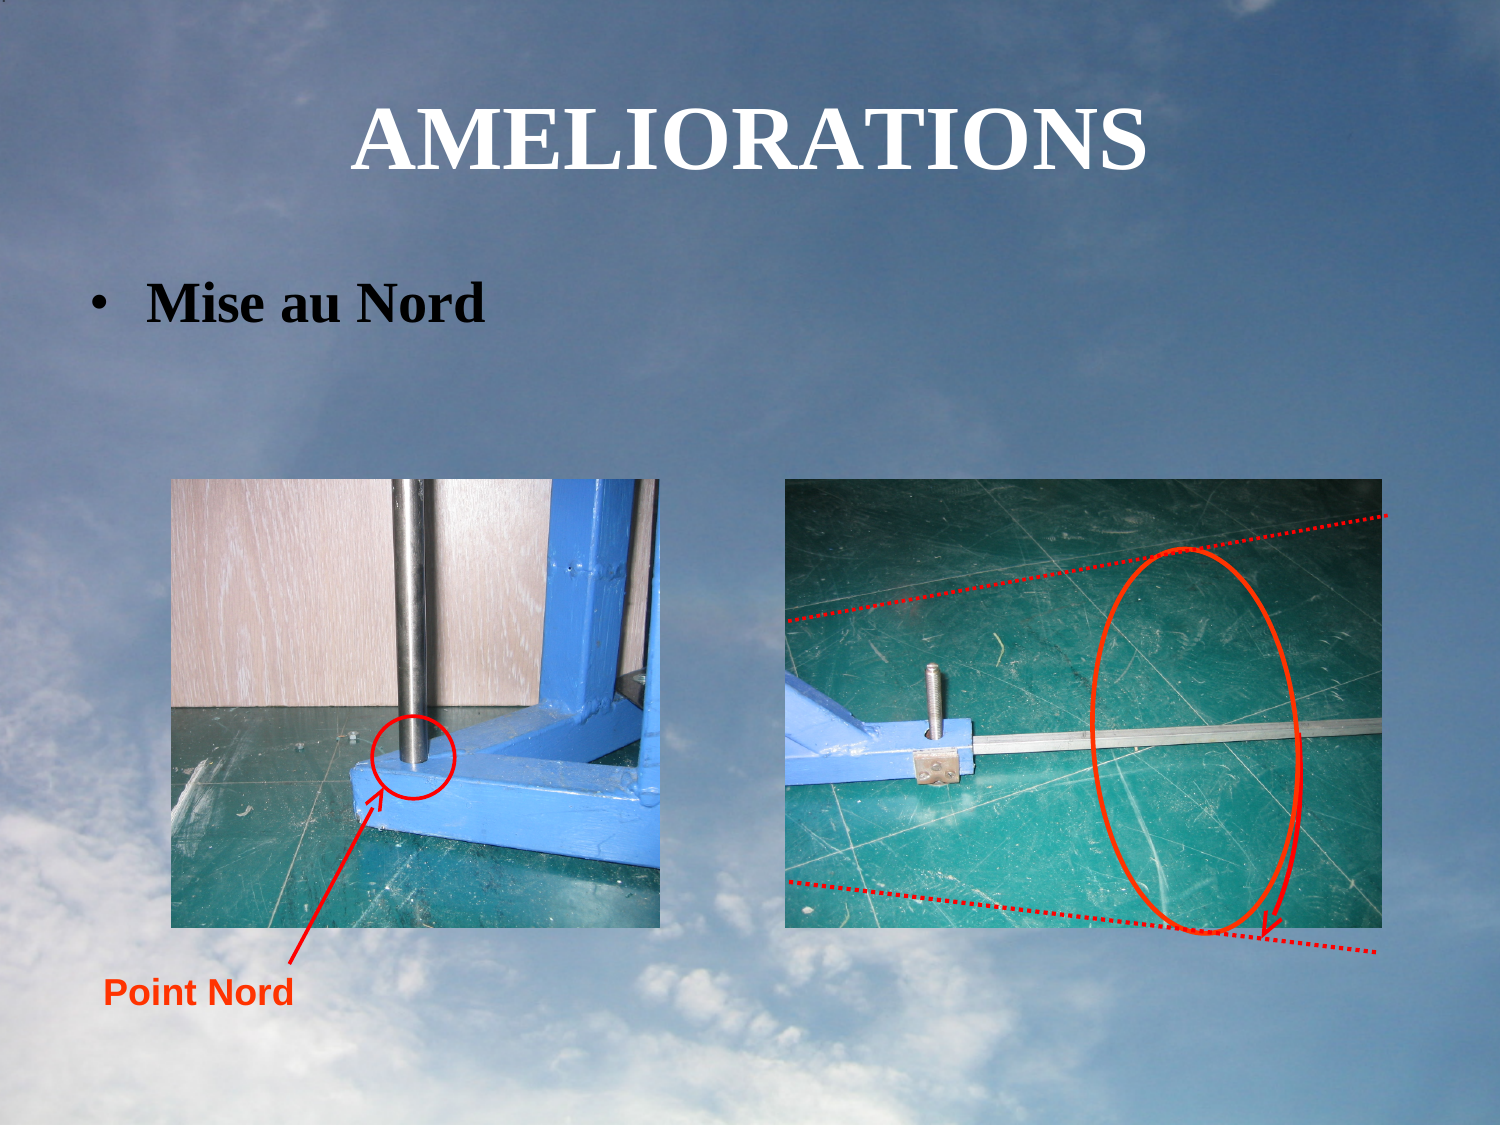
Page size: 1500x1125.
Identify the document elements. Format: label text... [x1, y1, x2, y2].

text_box Point Nord [88, 964, 311, 1022]
list Mise au Nord [75, 262, 738, 1006]
title AMELIORATIONS [75, 45, 1426, 233]
picture [0, 0, 1500, 1125]
